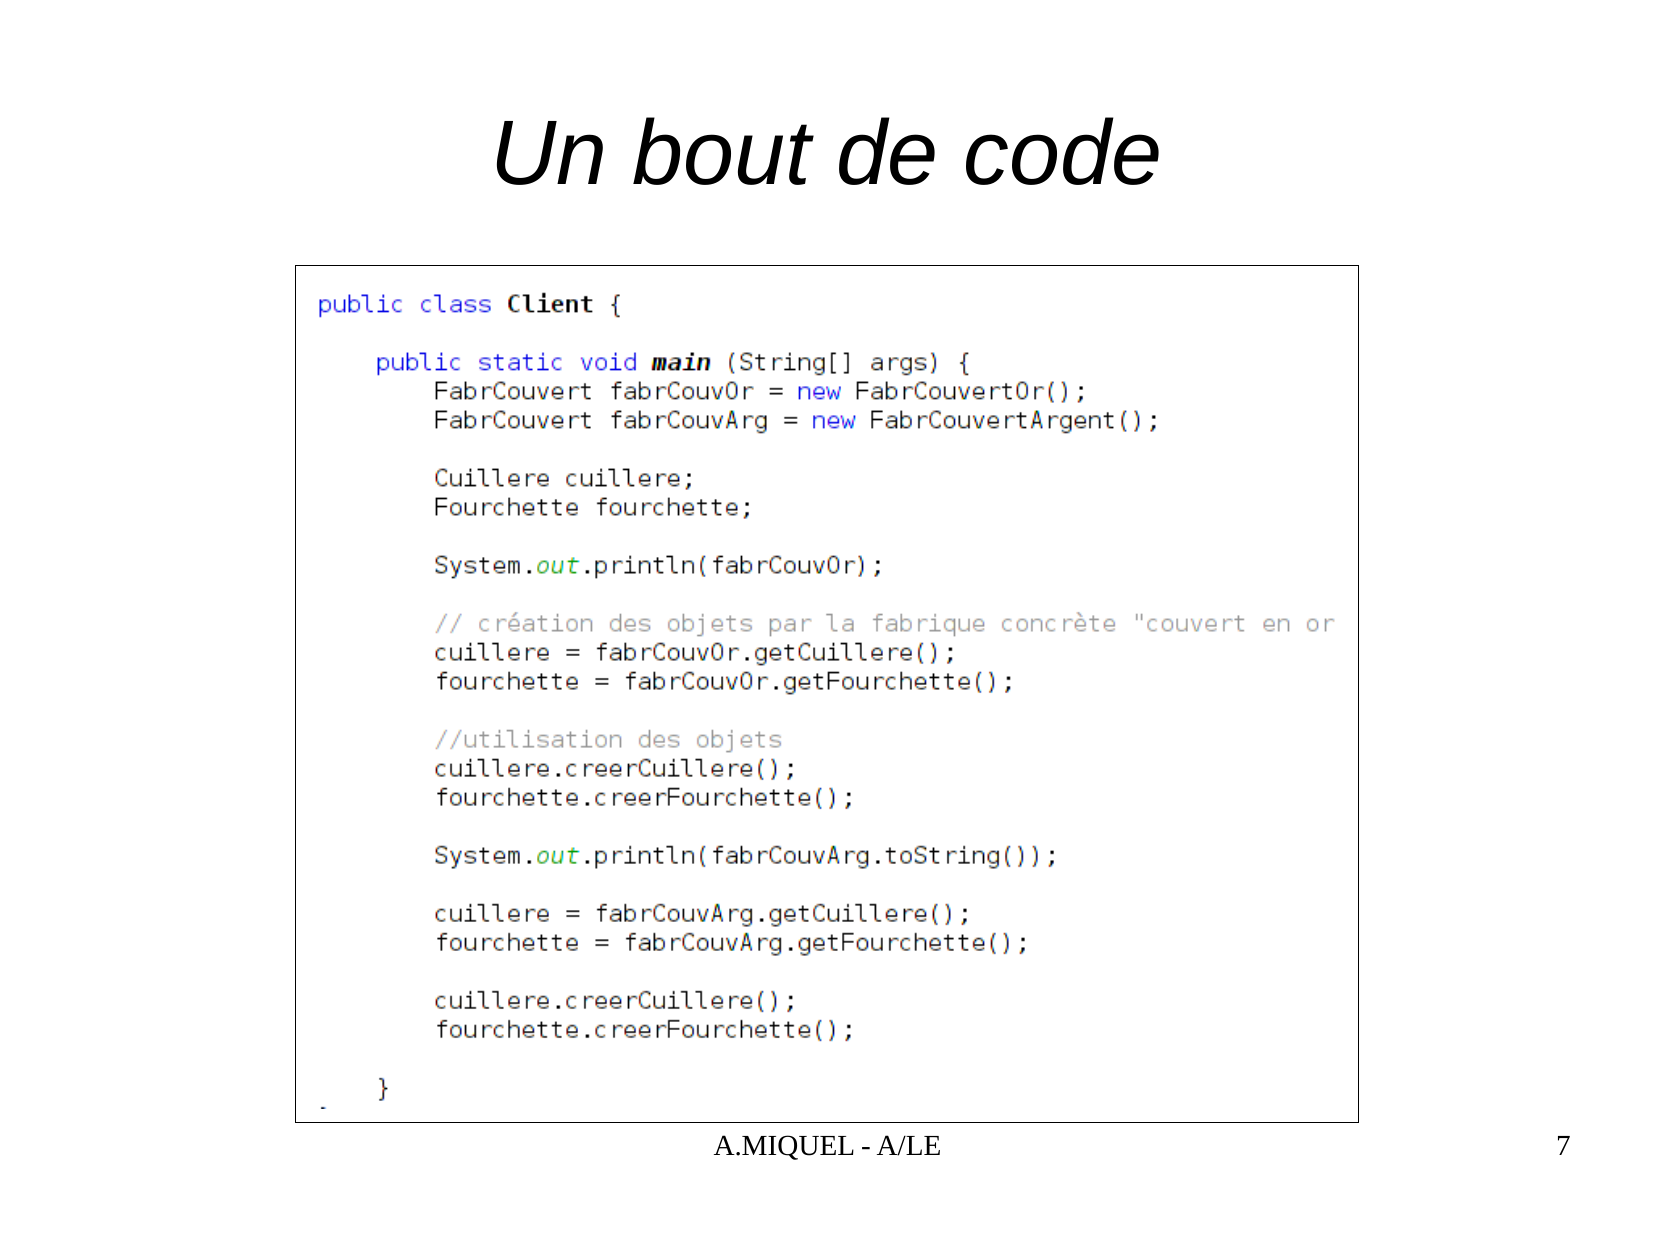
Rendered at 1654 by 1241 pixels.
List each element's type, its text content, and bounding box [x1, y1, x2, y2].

title Un bout de code [82, 49, 1571, 257]
text_box [295, 265, 1359, 1123]
